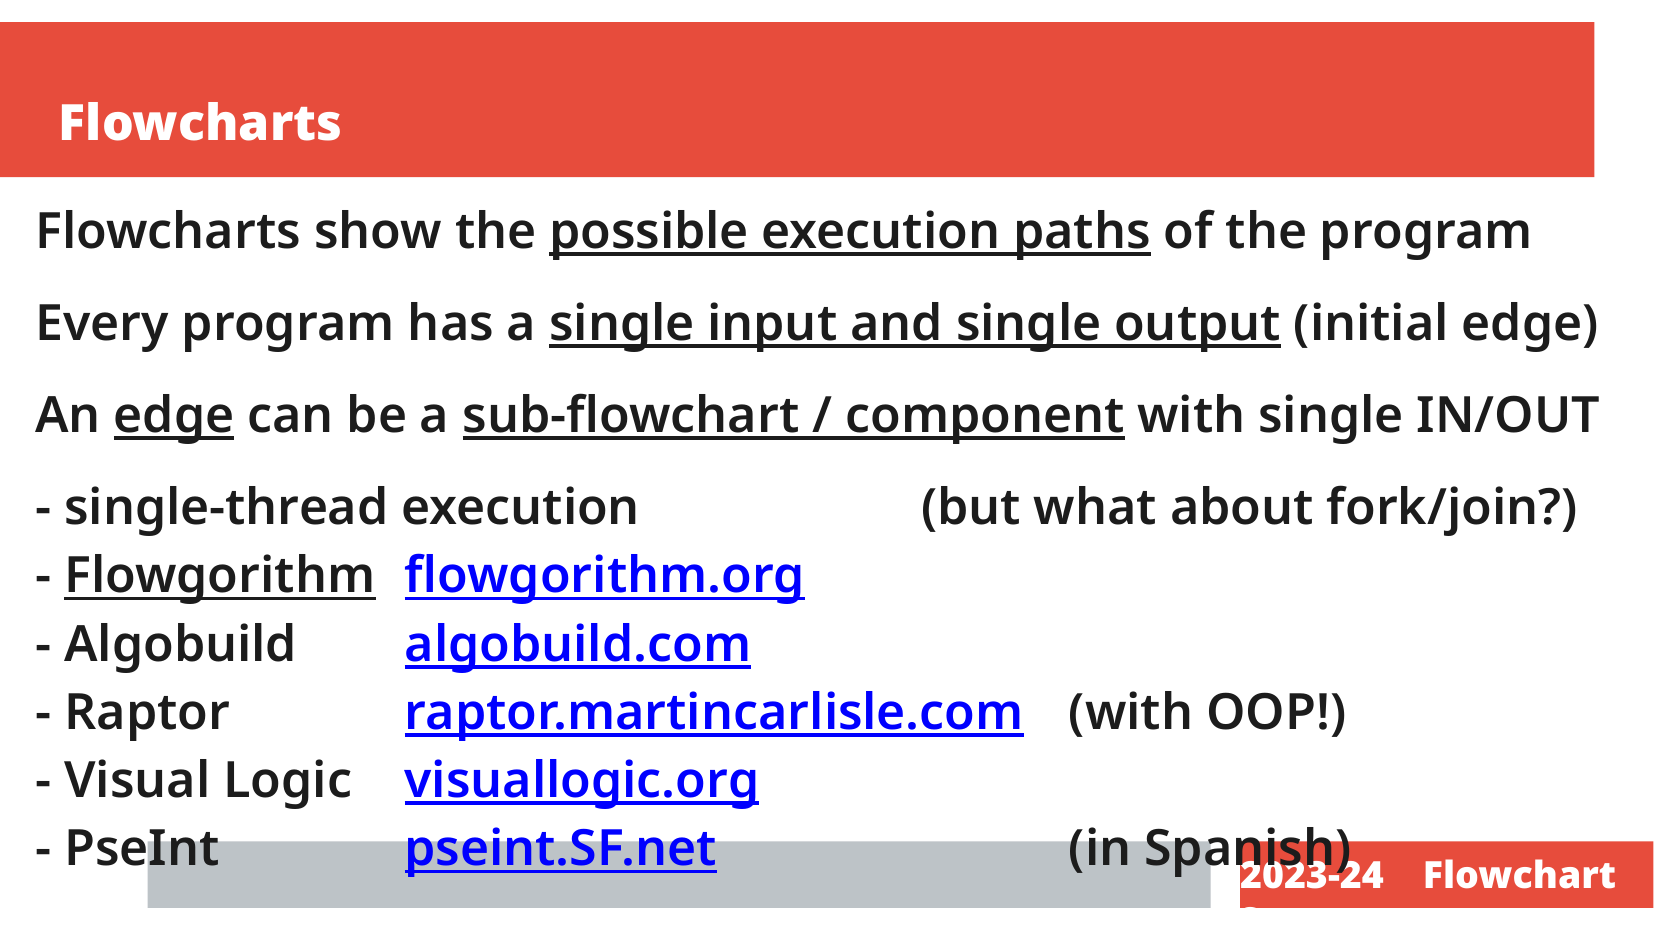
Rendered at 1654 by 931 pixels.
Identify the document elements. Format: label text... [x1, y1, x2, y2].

list Flowcharts show the possible execution paths of the program Every program has a single input and single output (initial edge) An edge can be a sub-flowchart / component with single IN/OUT - single-thread execution (but what about fork/join?) - Flowgorithm flowgorithm.org - Algobuild algobuild.com - Raptor raptor.martincarlisle.com (with OOP!) - Visual Logic visuallogic.org - PseInt pseint.SF.net (in Spanish) [35, 194, 1619, 906]
title Flowcharts [59, 44, 1595, 156]
